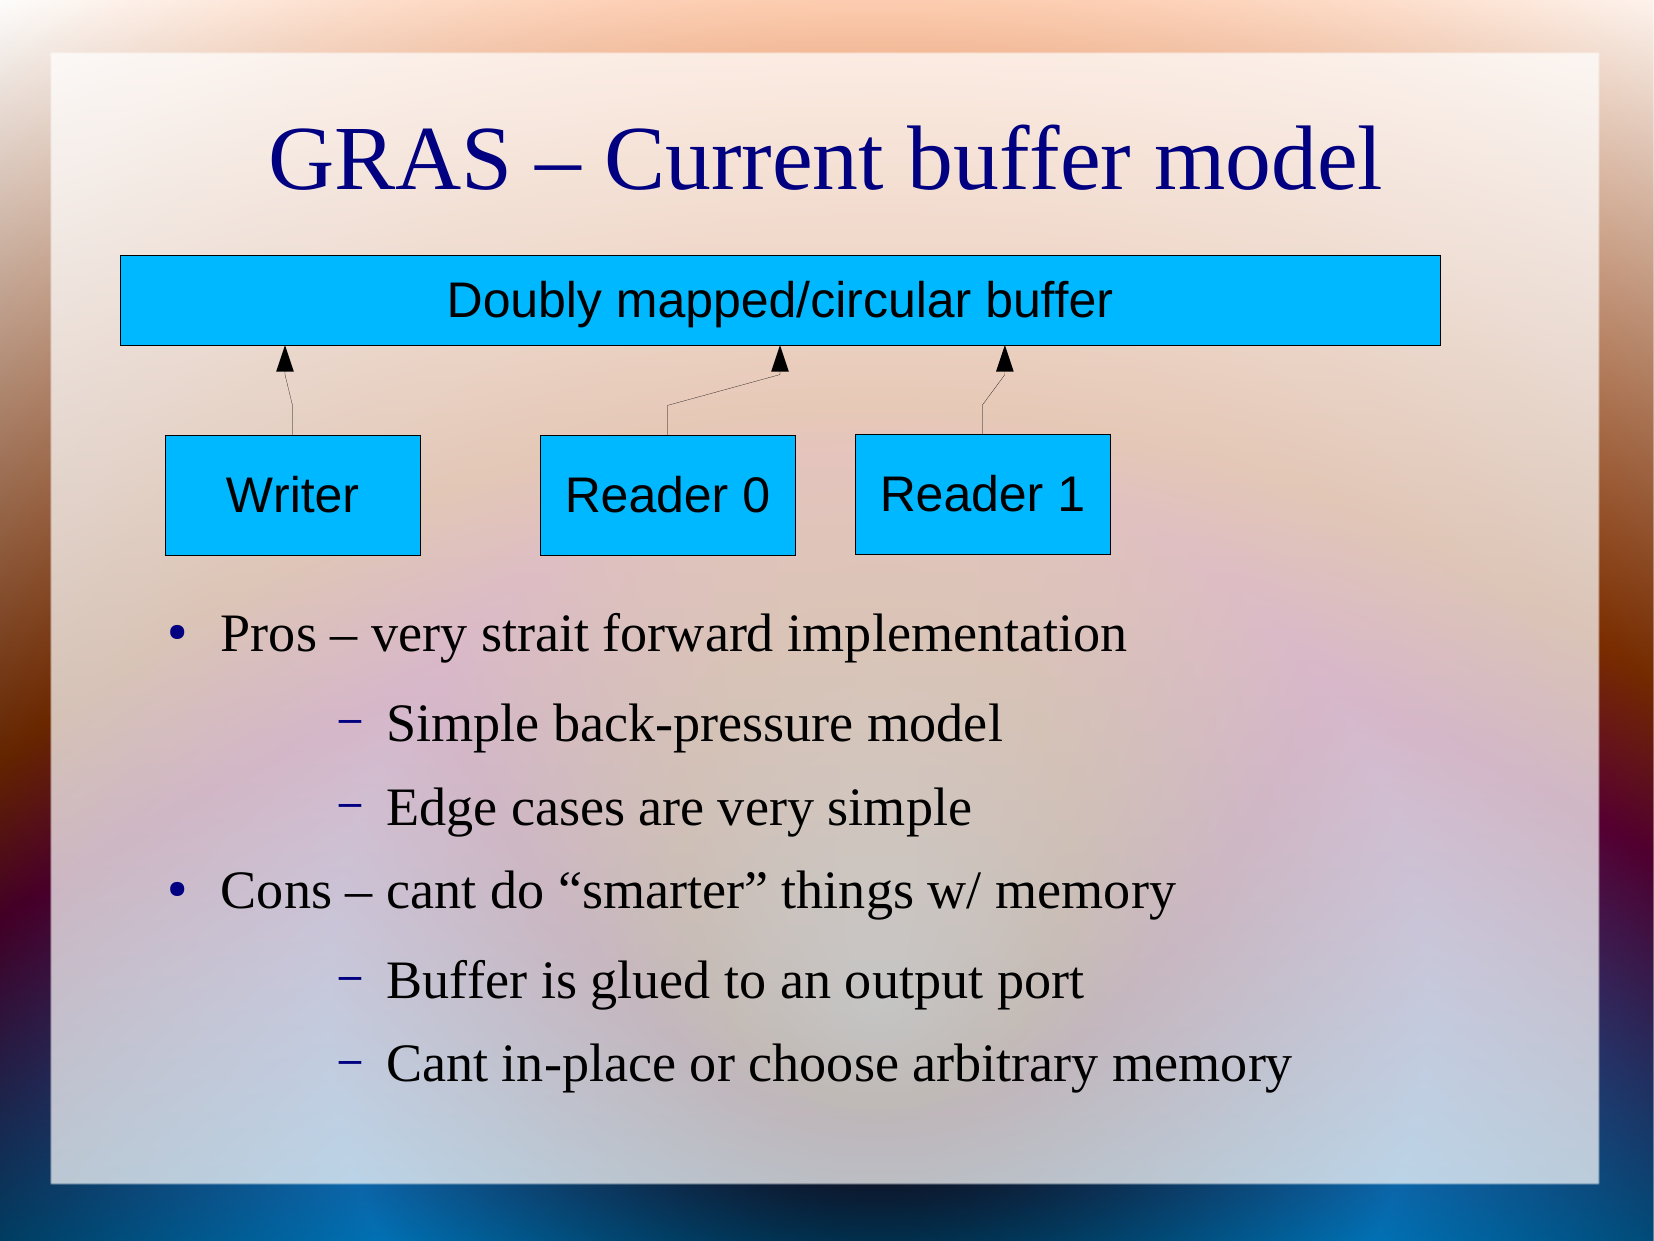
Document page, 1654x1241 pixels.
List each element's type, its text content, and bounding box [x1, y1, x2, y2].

text_box Doubly mapped/circular buffer [120, 255, 1441, 346]
text_box Reader 1 [855, 434, 1111, 555]
text_box Reader 0 [540, 435, 796, 556]
picture [0, 0, 1654, 1241]
list Pros – very strait forward implementation Simple back-pressure model Edge cases are very simple Cons – cant do “smarter” things w/ memory Buffer is glued to an output port Cant in-place or choose arbitrary memory [150, 603, 1396, 1094]
title GRAS – Current buffer model [82, 55, 1571, 263]
text_box Writer [165, 435, 421, 556]
